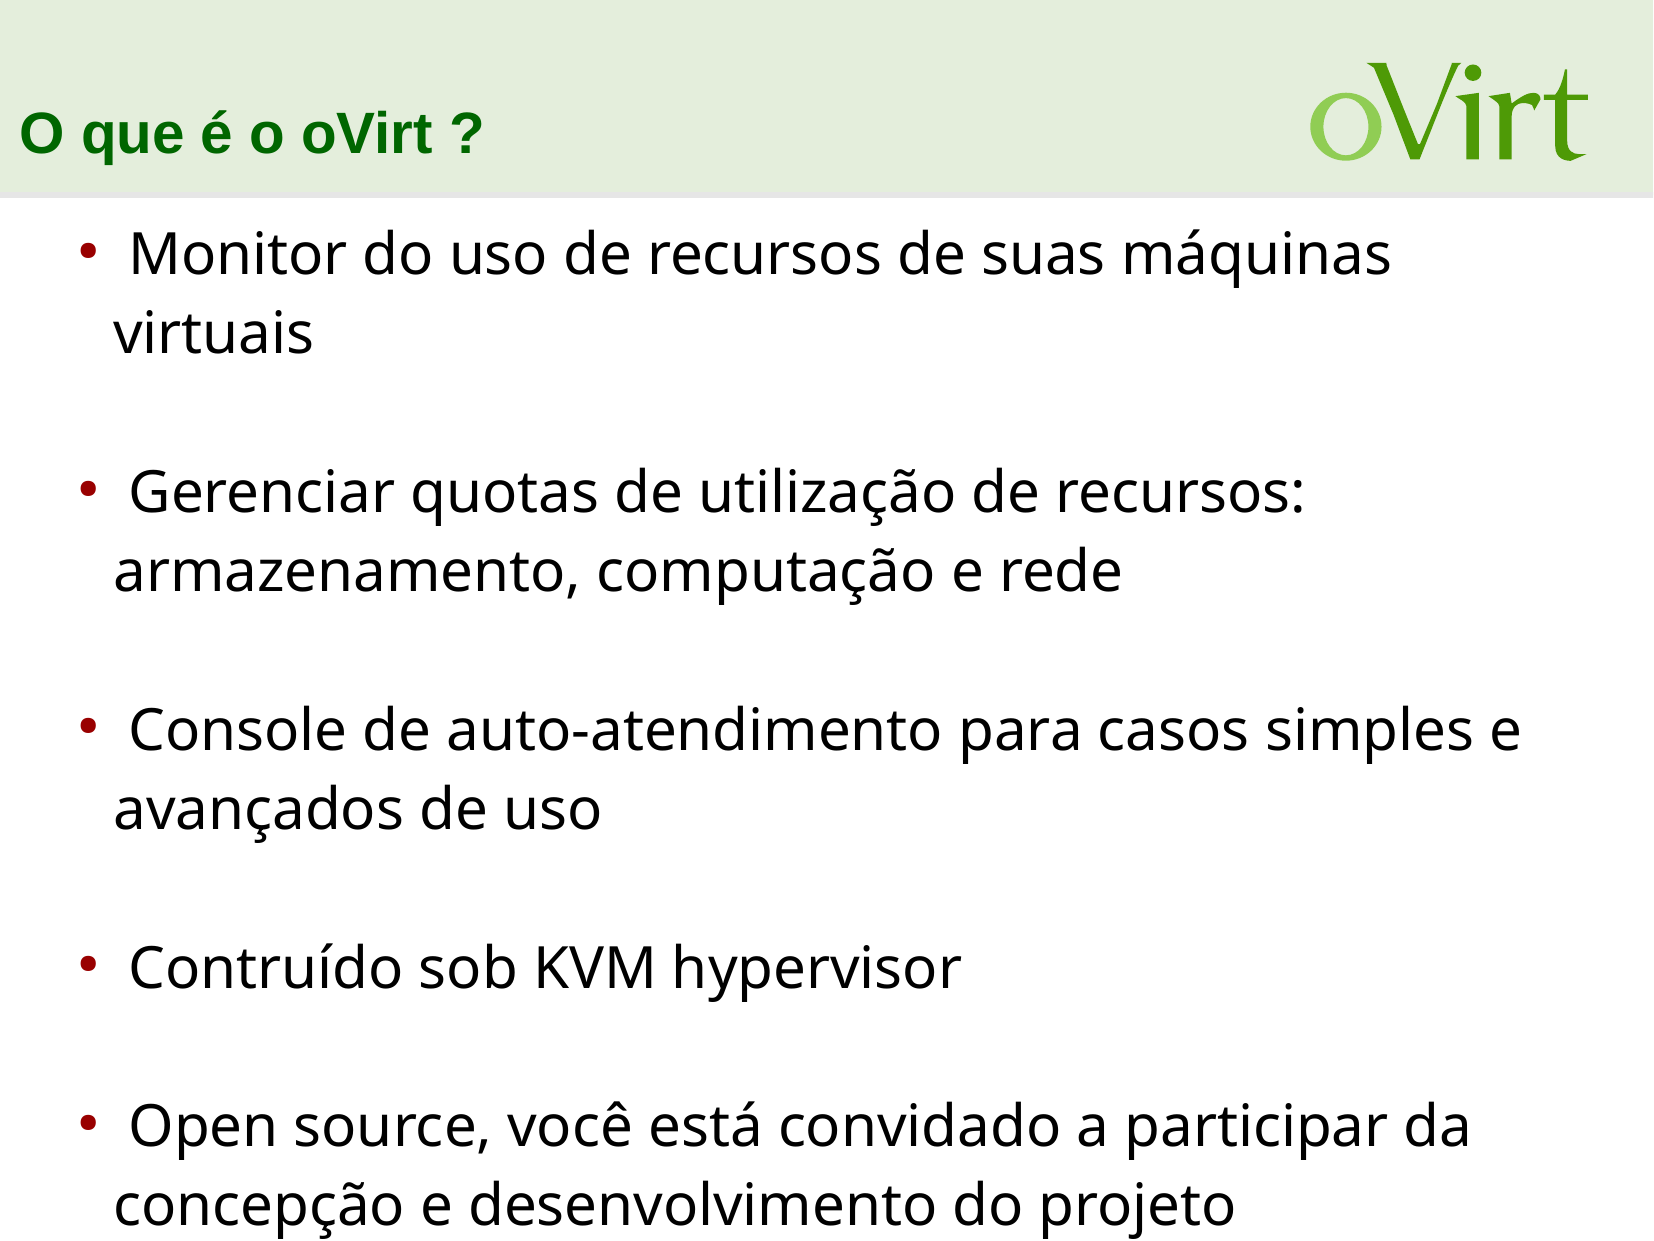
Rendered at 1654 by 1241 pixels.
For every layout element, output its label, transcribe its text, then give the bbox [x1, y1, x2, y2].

text_box Monitor do uso de recursos de suas máquinas virtuais Gerenciar quotas de utilização de recursos: armazenamento, computação e rede Console de auto-atendimento para casos simples e avançados de uso Contruído sob KVM hypervisor Open source, você está convidado a participar da concepção e desenvolvimento do projeto REST API e SDK Python/Java [63, 205, 1604, 1237]
text_box O que é o oVirt ? [5, 93, 500, 174]
